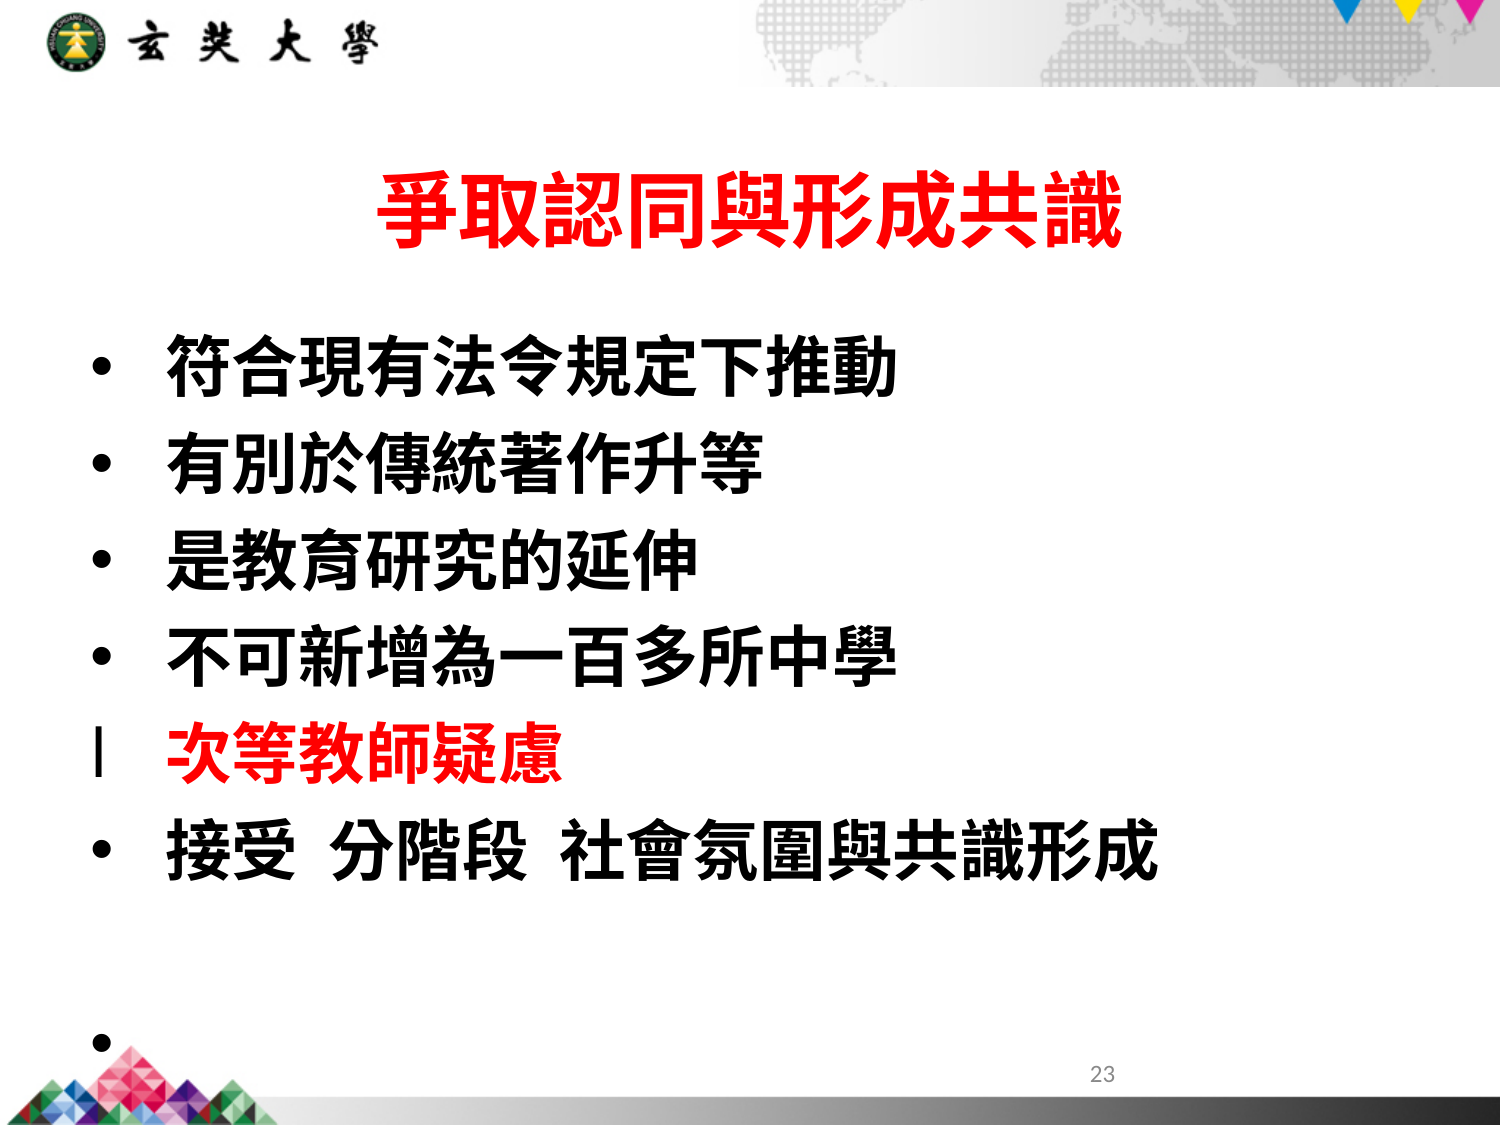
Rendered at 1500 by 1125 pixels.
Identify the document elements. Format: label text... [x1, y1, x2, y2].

text_box 爭取認同與形成共識 [75, 137, 1426, 279]
text_box 23 [1074, 1042, 1426, 1103]
text_box 符合現有法令規定下推動 有別於傳統著作升等 是教育研究的延伸 不可新增為一百多所中學 次等教師疑慮 接受 分階段 社會氛圍與共識形成 [75, 317, 1426, 1038]
